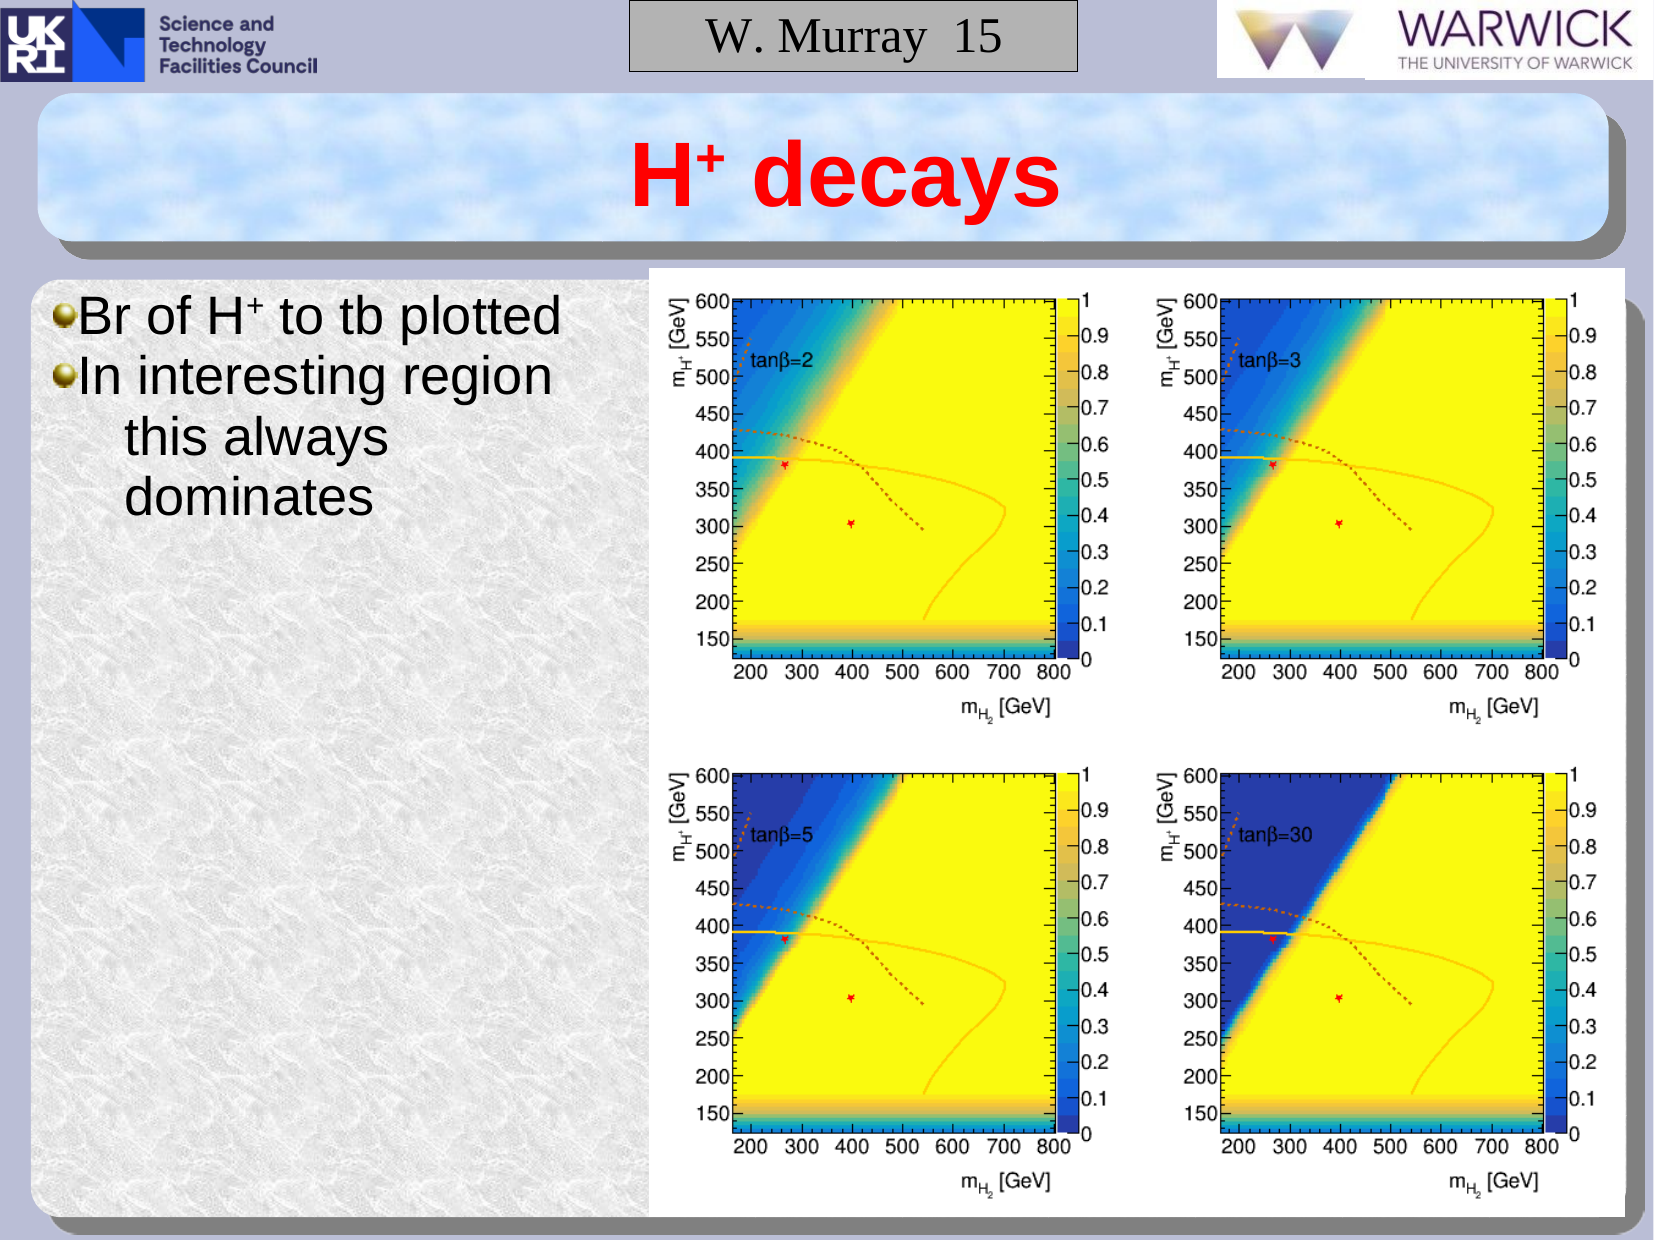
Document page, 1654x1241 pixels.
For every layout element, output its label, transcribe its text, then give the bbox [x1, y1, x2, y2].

picture [0, 0, 317, 82]
picture [1217, 0, 1654, 80]
picture [37, 93, 1609, 242]
picture [30, 268, 1627, 1218]
list Br of H+ to tb plotted In interesting region this always dominates [53, 285, 649, 1193]
title H+ decays [90, 101, 1584, 249]
